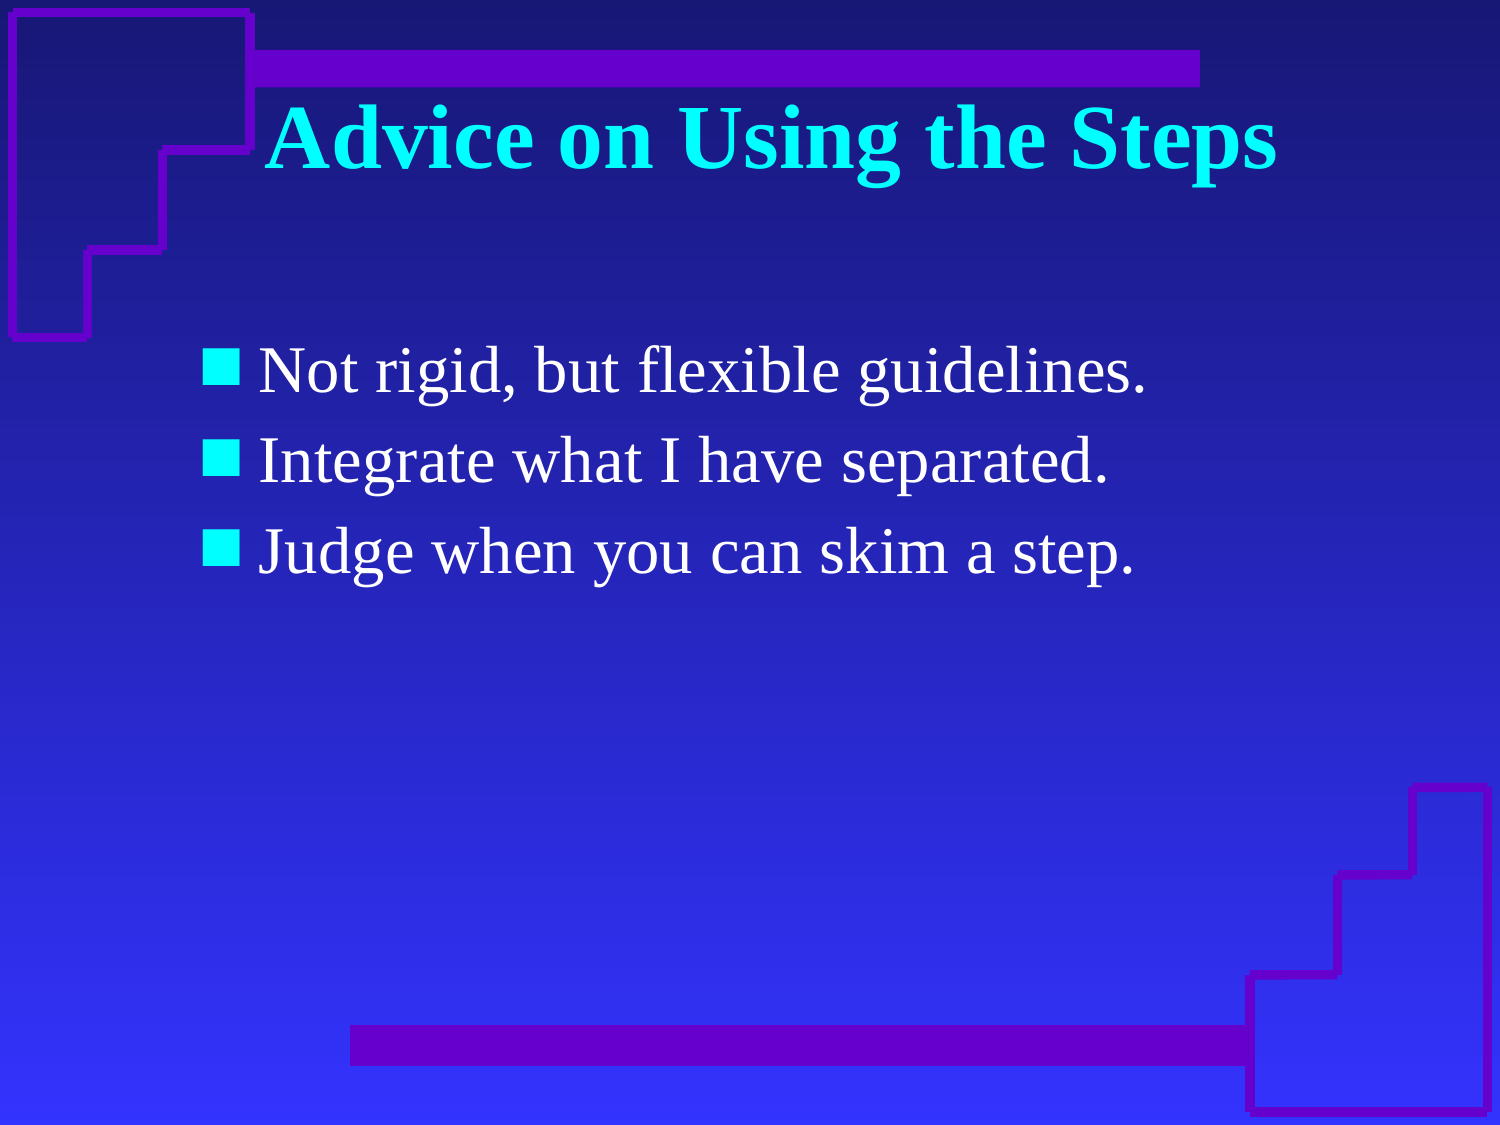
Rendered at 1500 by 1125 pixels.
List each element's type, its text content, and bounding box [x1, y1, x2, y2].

list Not rigid, but flexible guidelines. Integrate what I have separated. Judge when you can skim a step. [187, 324, 1488, 1001]
title Advice on Using the Steps [249, 74, 1450, 201]
